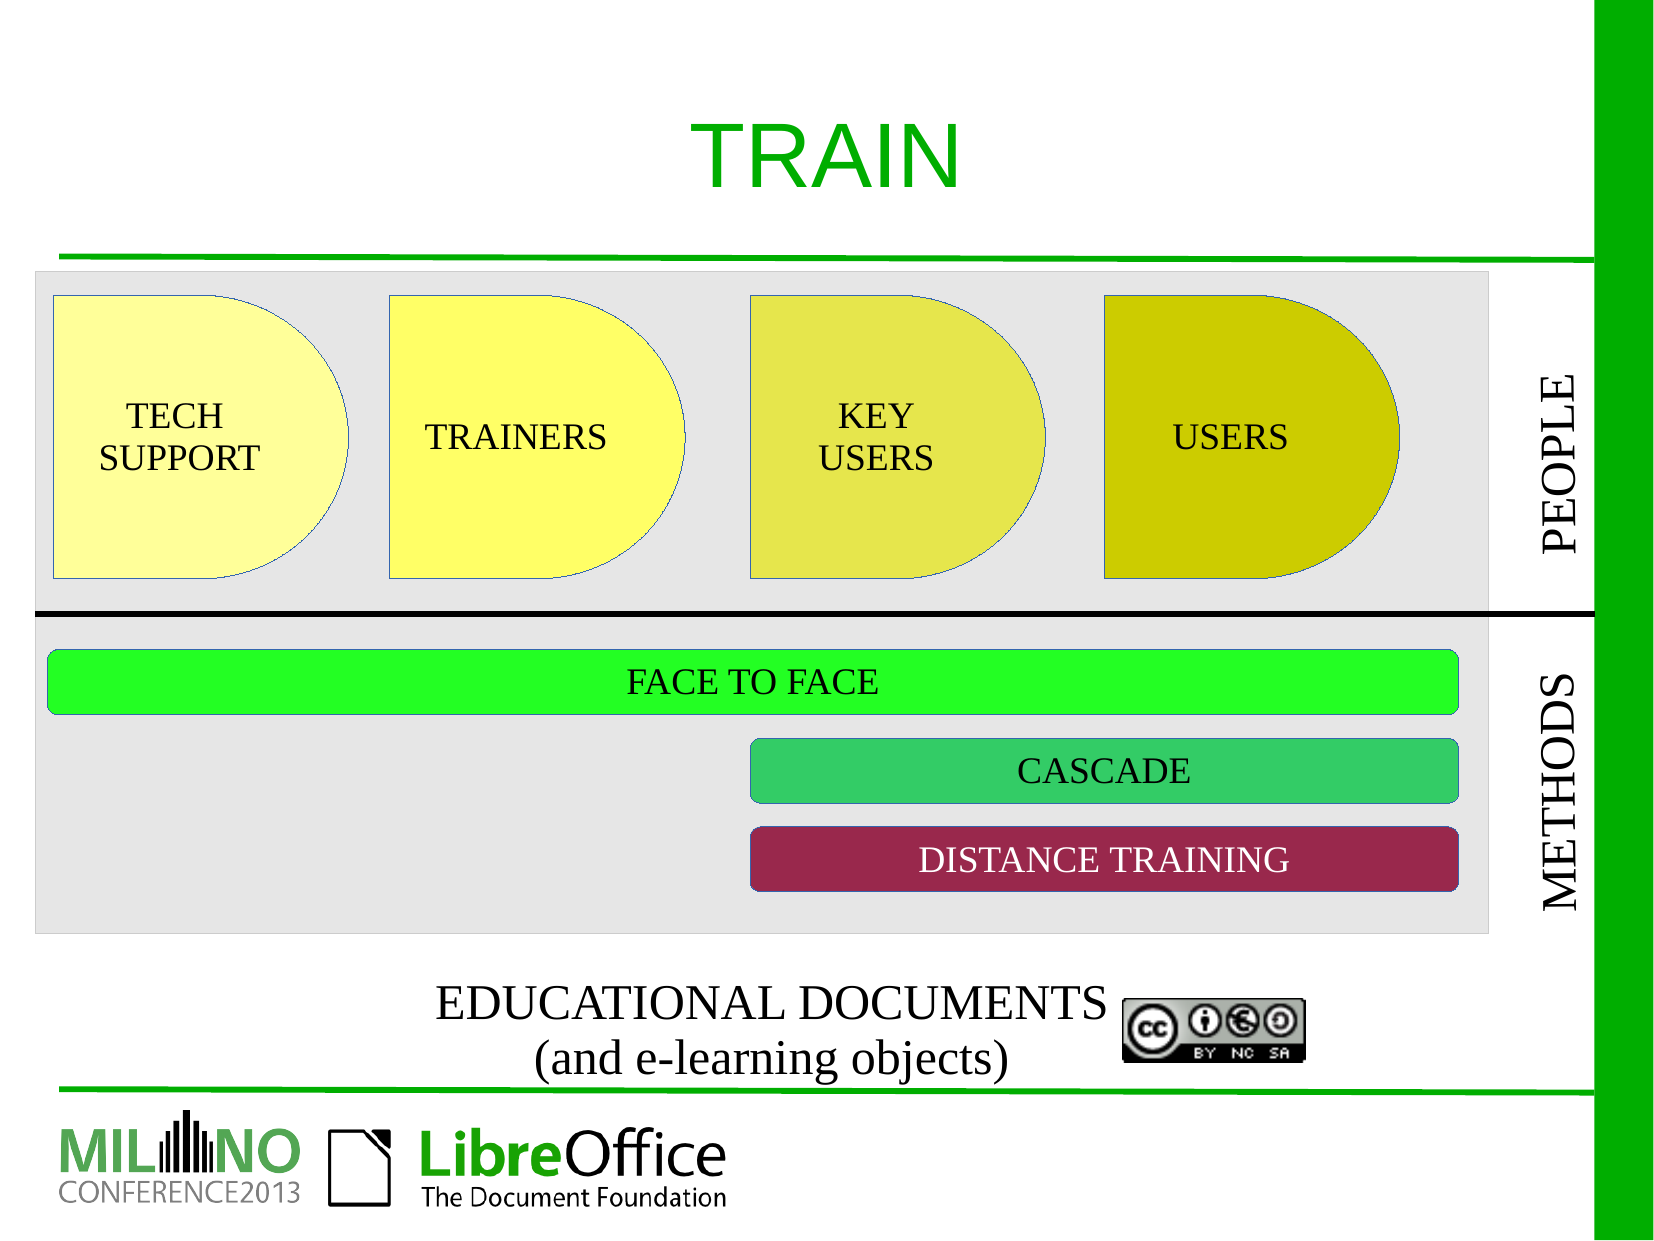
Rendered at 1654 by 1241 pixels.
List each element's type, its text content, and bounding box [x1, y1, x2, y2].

text_box KEY USERS [750, 295, 1046, 579]
text_box FACE TO FACE [47, 649, 1459, 715]
text_box [35, 271, 1489, 611]
text_box TRAIN [82, 74, 1571, 237]
text_box [35, 617, 1489, 934]
text_box PEOPLE [1520, 330, 1595, 571]
picture [59, 1093, 756, 1241]
text_box EDUCATIONAL DOCUMENTS (and e-learning objects) [386, 967, 1158, 1094]
text_box USERS [1104, 295, 1400, 579]
picture [1122, 998, 1306, 1063]
text_box CASCADE [750, 738, 1459, 804]
text_box TRAINERS [389, 295, 686, 579]
text_box DISTANCE TRAINING [750, 826, 1459, 892]
text_box METHODS [1520, 619, 1595, 929]
text_box TECH SUPPORT [53, 295, 349, 579]
